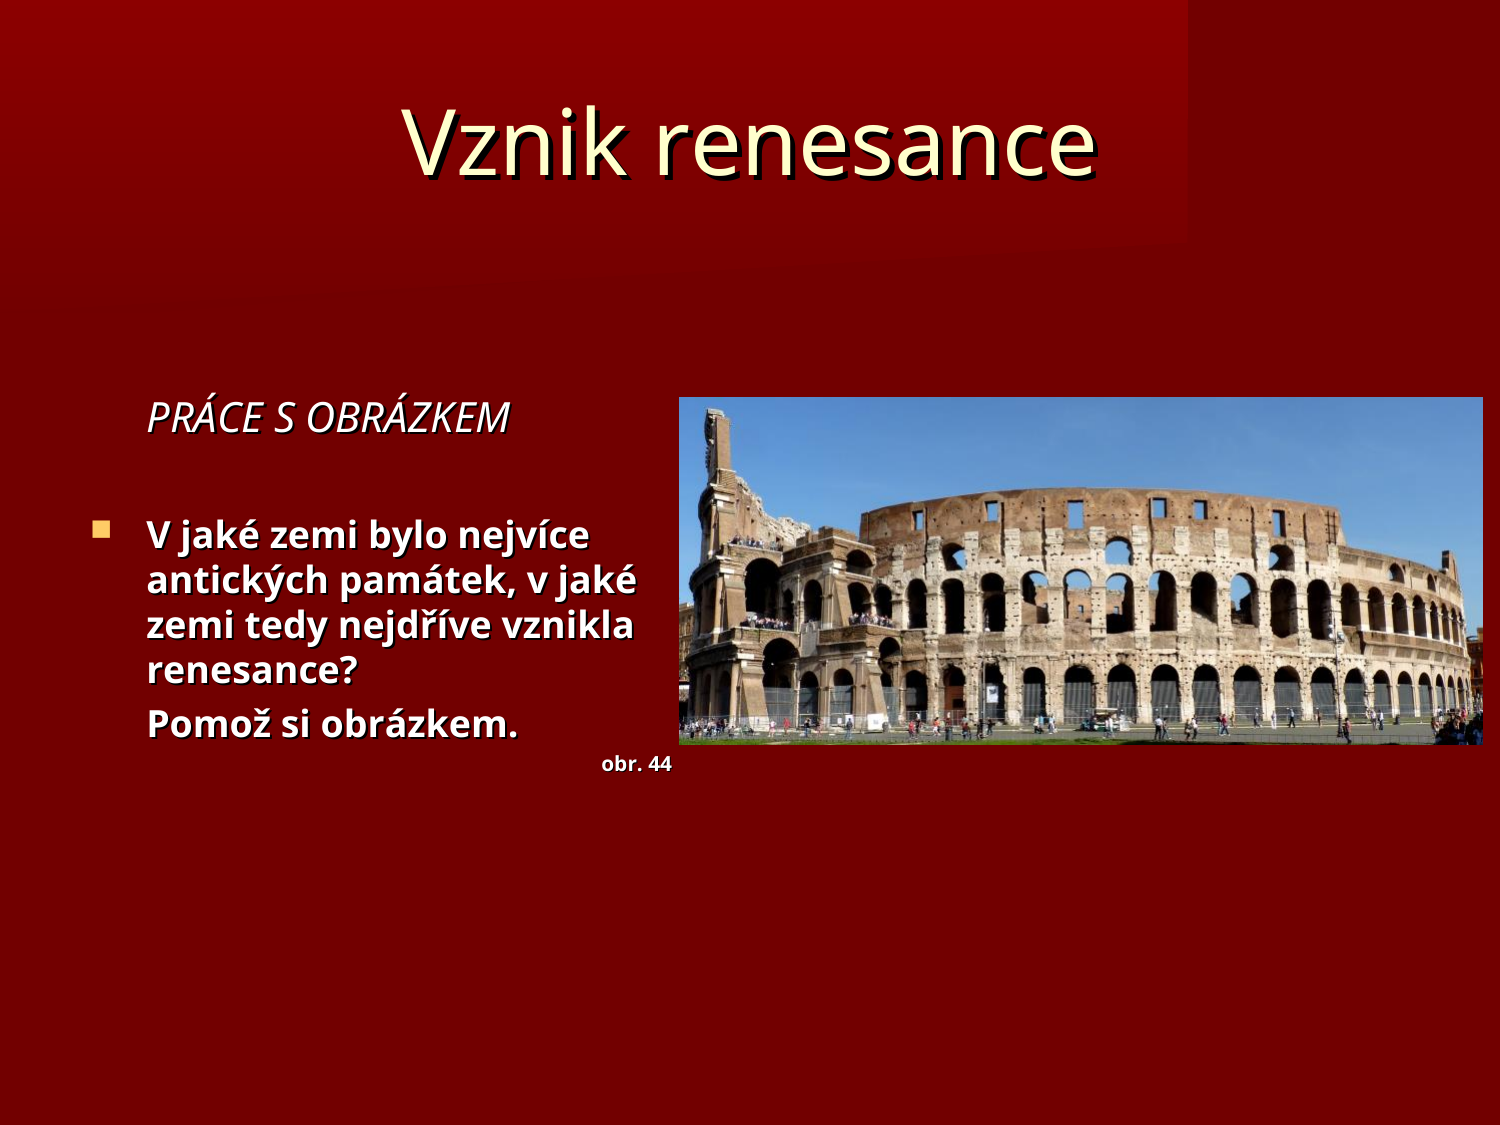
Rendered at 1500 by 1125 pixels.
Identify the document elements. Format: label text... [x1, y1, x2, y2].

list PRÁCE S OBRÁZKEM V jaké zemi bylo nejvíce antických památek, v jaké zemi tedy nejdříve vznikla renesance? Pomož si obrázkem. obr. 44 [75, 262, 738, 1125]
title Vznik renesance [75, 45, 1426, 233]
text_box [679, 397, 1483, 745]
